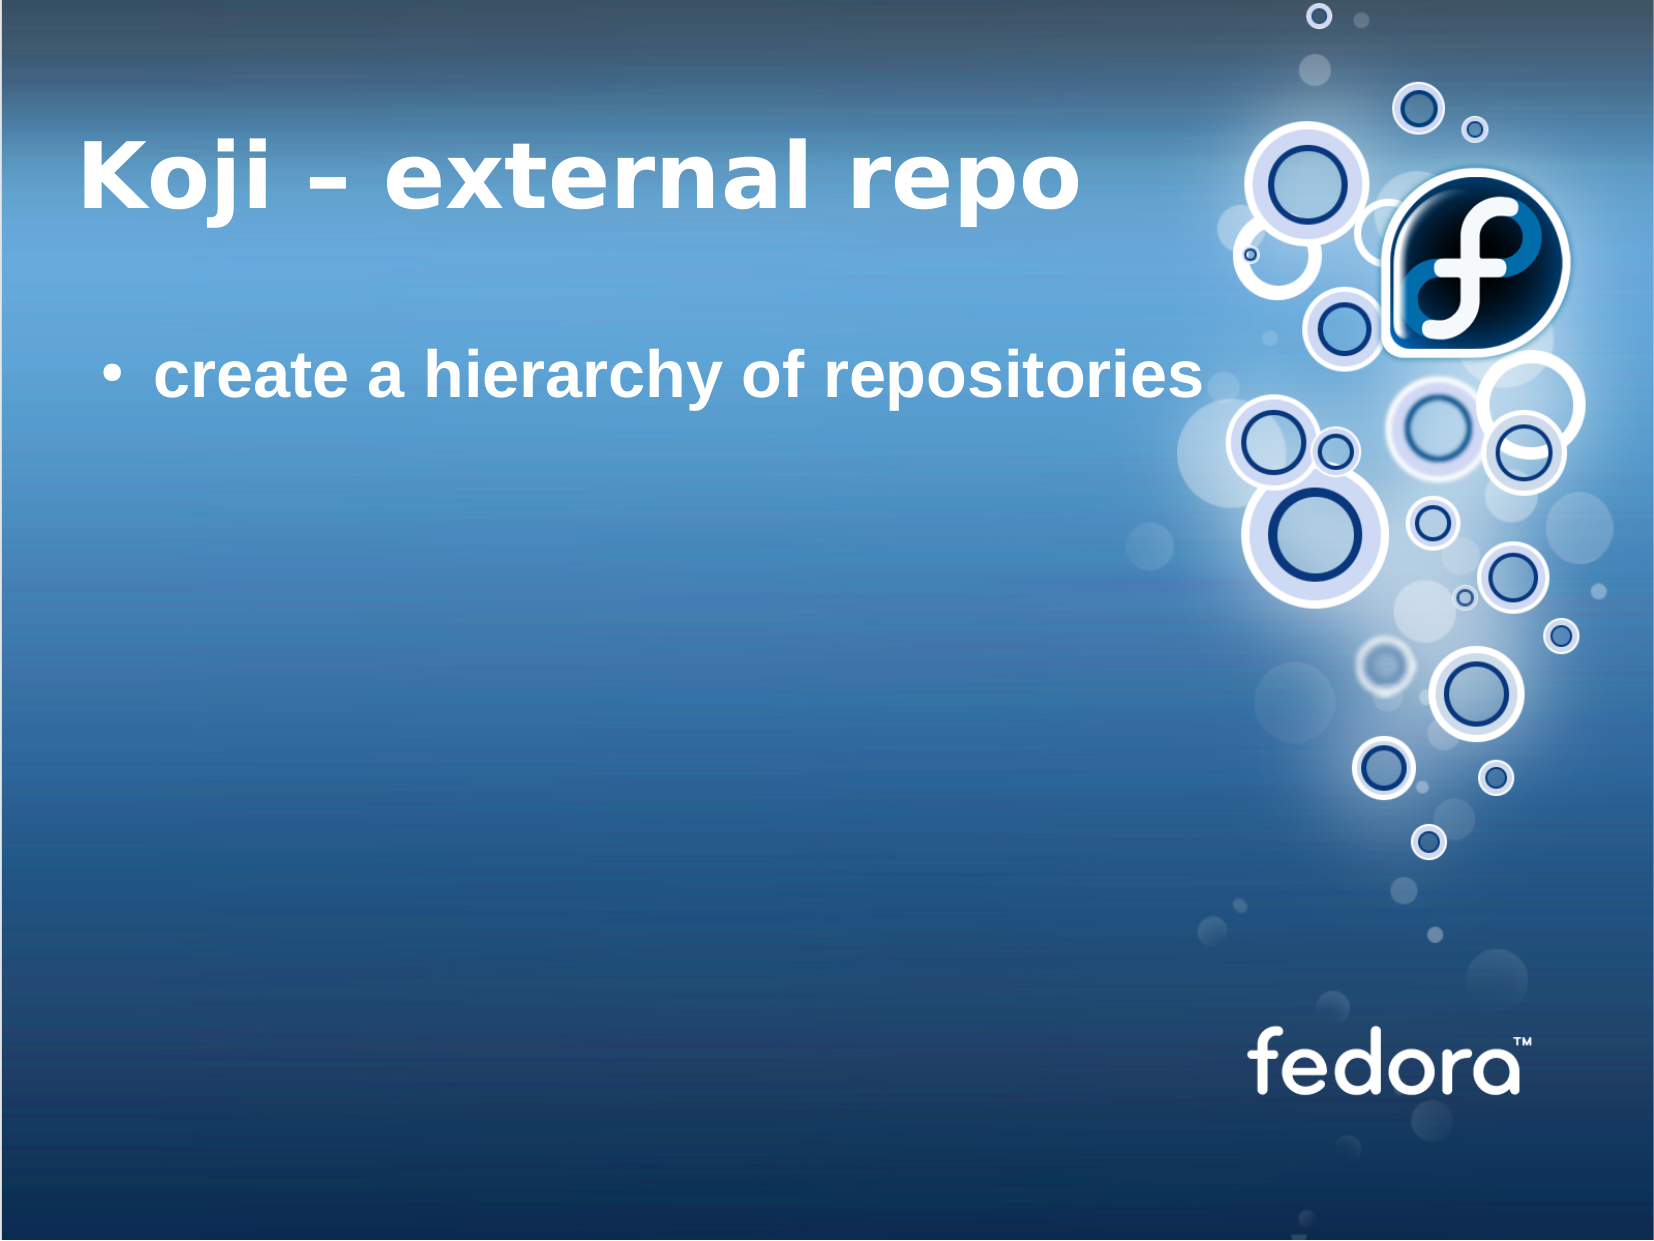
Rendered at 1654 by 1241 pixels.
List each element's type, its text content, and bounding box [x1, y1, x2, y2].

title Koji – external repo [76, 80, 1565, 273]
list create a hierarchy of repositories [82, 337, 1388, 1142]
picture [1, 0, 1654, 1240]
